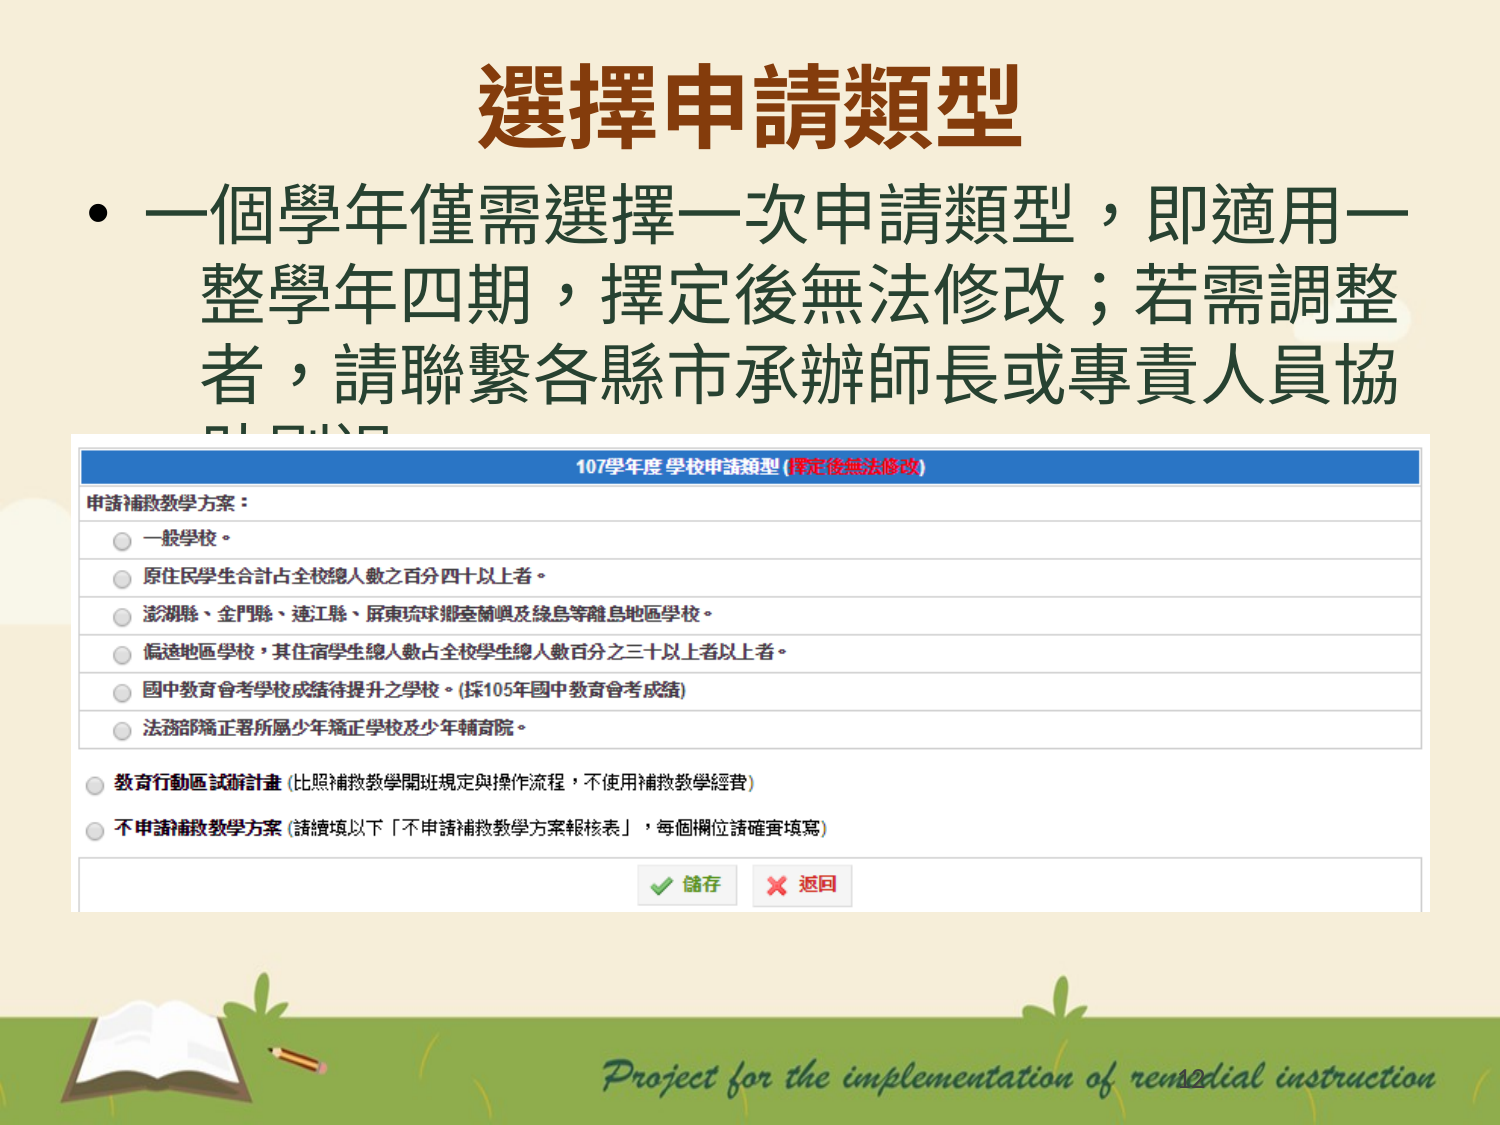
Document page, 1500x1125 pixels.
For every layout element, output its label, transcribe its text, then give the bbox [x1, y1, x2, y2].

text_box 一個學年僅需選擇一次申請類型，即適用一整學年四期，擇定後無法修改；若需調整者，請聯繫各縣市承辦師長或專責人員協助剔退 [72, 178, 1430, 434]
picture [71, 434, 1430, 912]
text_box [1161, 1046, 1499, 1107]
title 選擇申請類型 [13, 45, 1491, 178]
